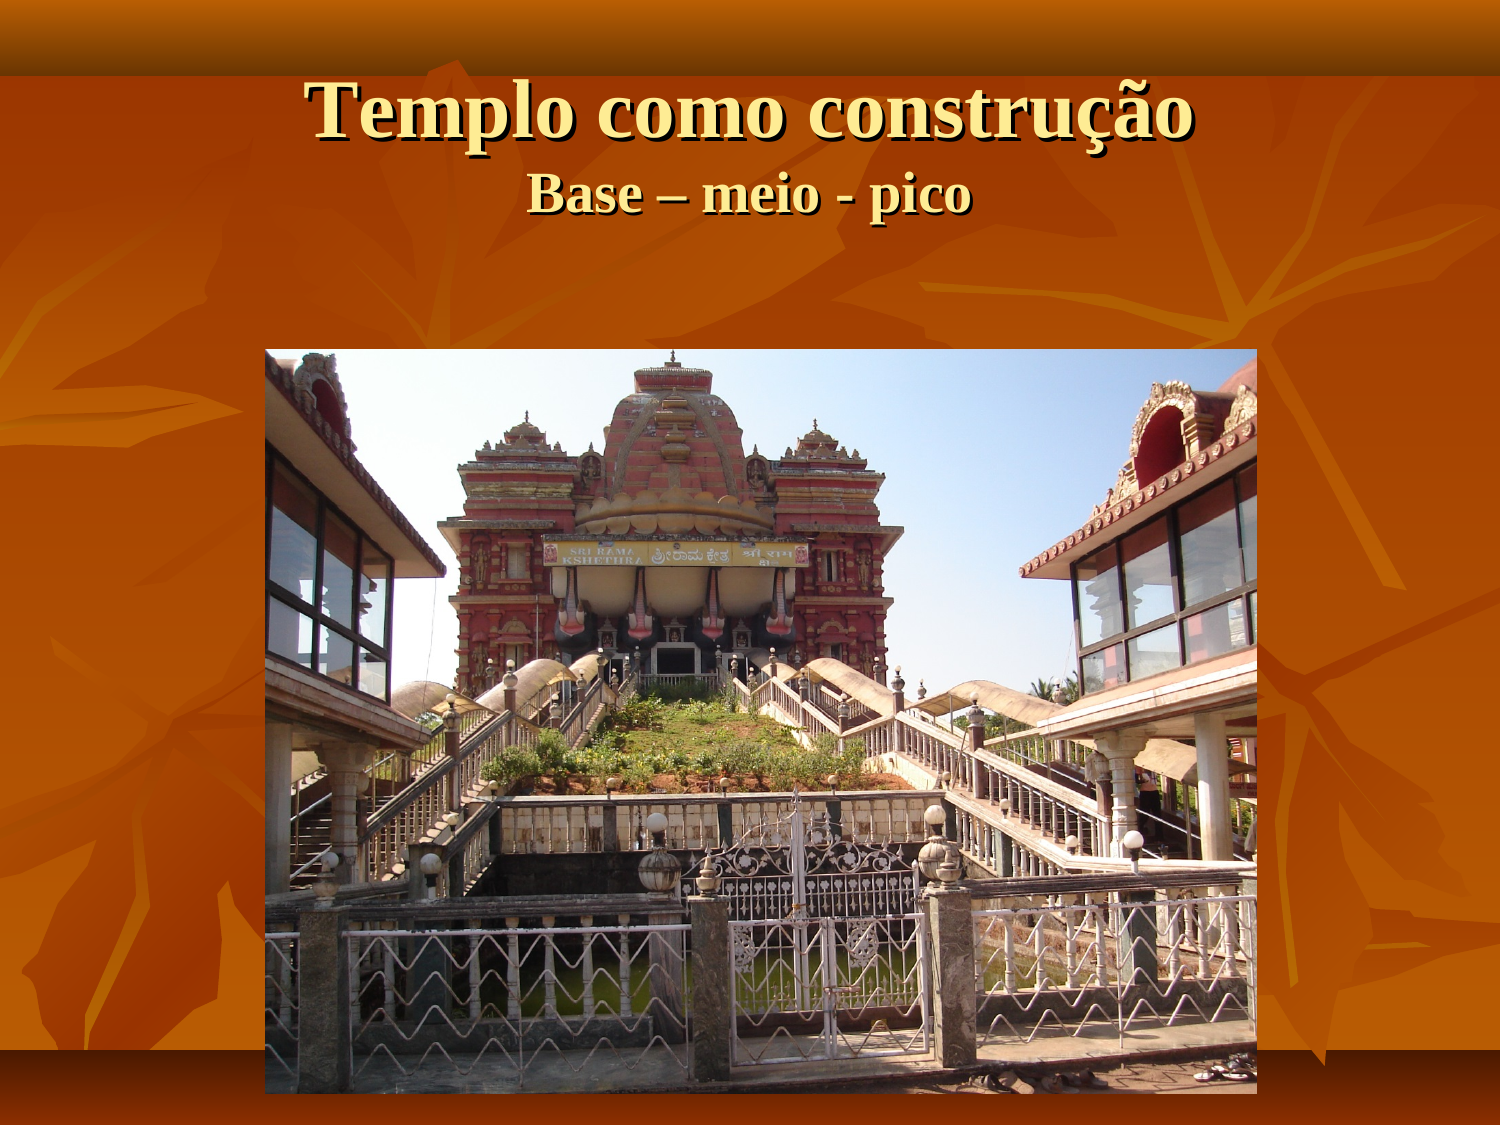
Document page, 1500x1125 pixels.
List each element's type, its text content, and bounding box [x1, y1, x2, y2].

title Templo como construção Base – meio - pico [75, 45, 1426, 234]
text_box [265, 350, 1257, 1094]
